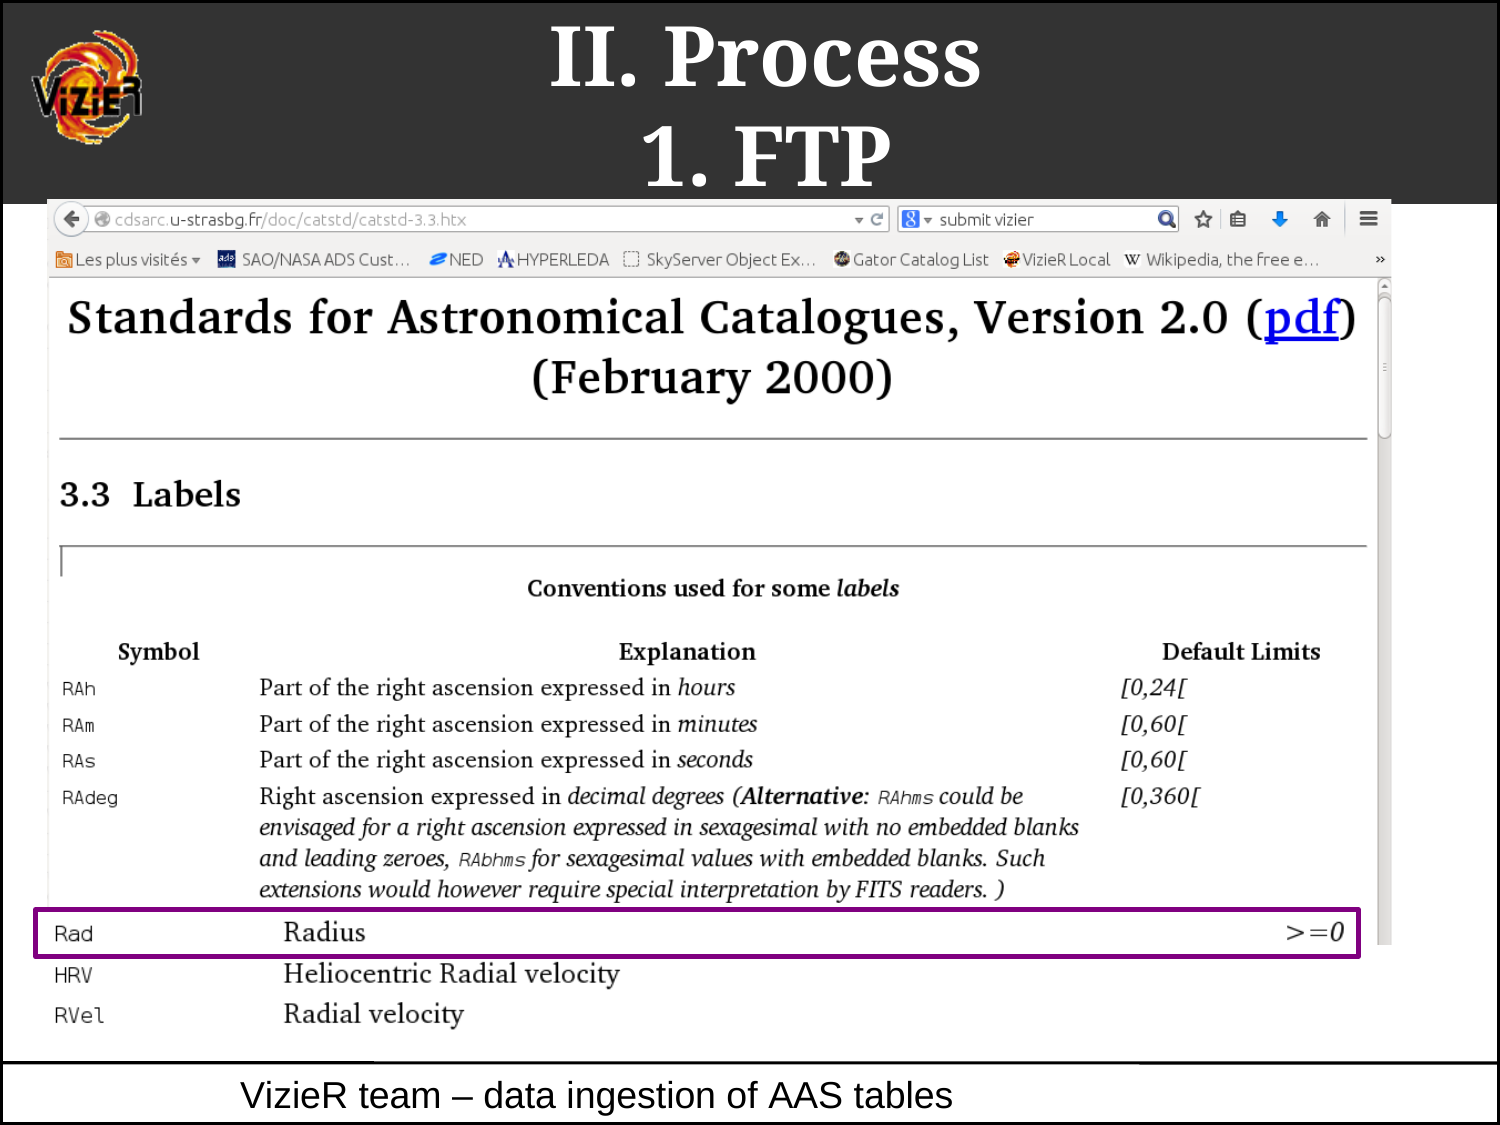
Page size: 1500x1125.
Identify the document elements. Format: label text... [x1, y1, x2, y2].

picture [29, 29, 118, 148]
title II. Process 1. FTP [118, 0, 1416, 211]
picture [47, 912, 1356, 954]
picture [47, 199, 1392, 1036]
